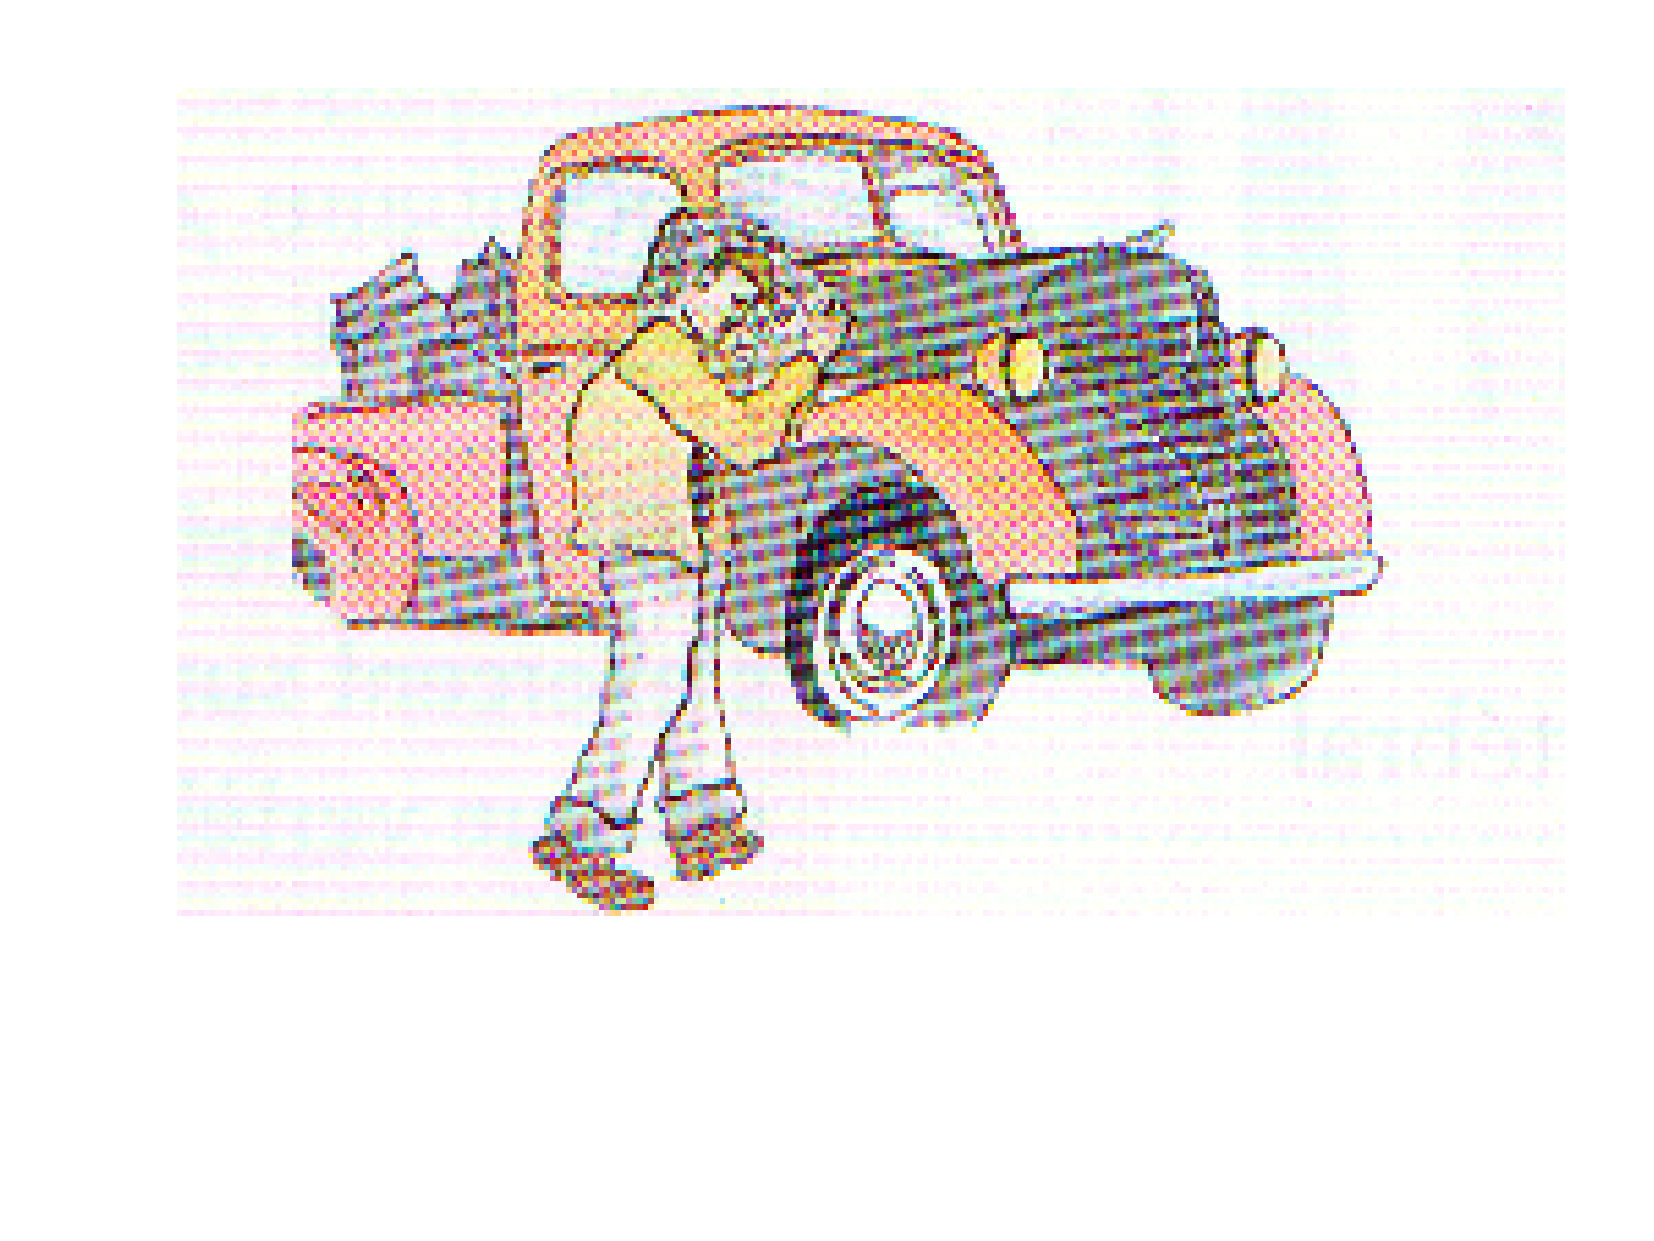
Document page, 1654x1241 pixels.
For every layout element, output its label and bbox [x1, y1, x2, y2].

picture [177, 88, 1565, 916]
